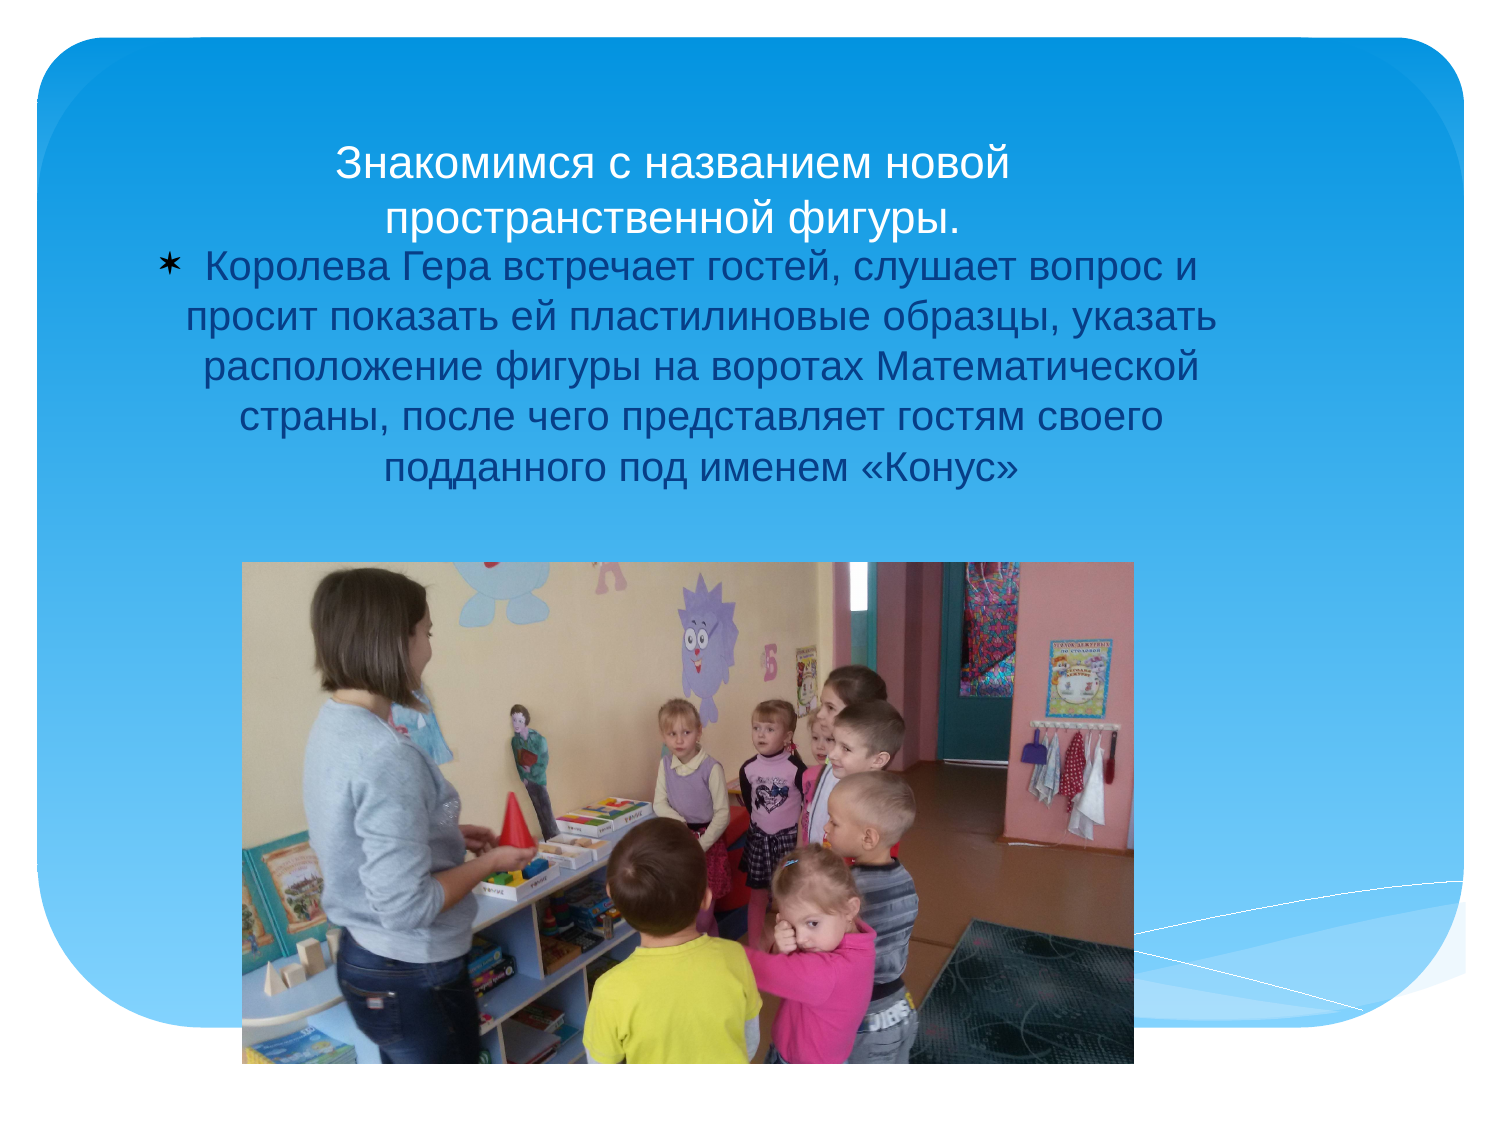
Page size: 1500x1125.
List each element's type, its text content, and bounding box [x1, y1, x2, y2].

picture [242, 562, 1134, 1064]
title Знакомимся с названием новой пространственной фигуры. [123, 125, 1223, 244]
list Королева Гера встречает гостей, слушает вопрос и просит показать ей пластилиновые образцы, указать расположение фигуры на воротах Математической страны, после чего представляет гостям своего подданного под именем «Конус» [76, 231, 1282, 657]
